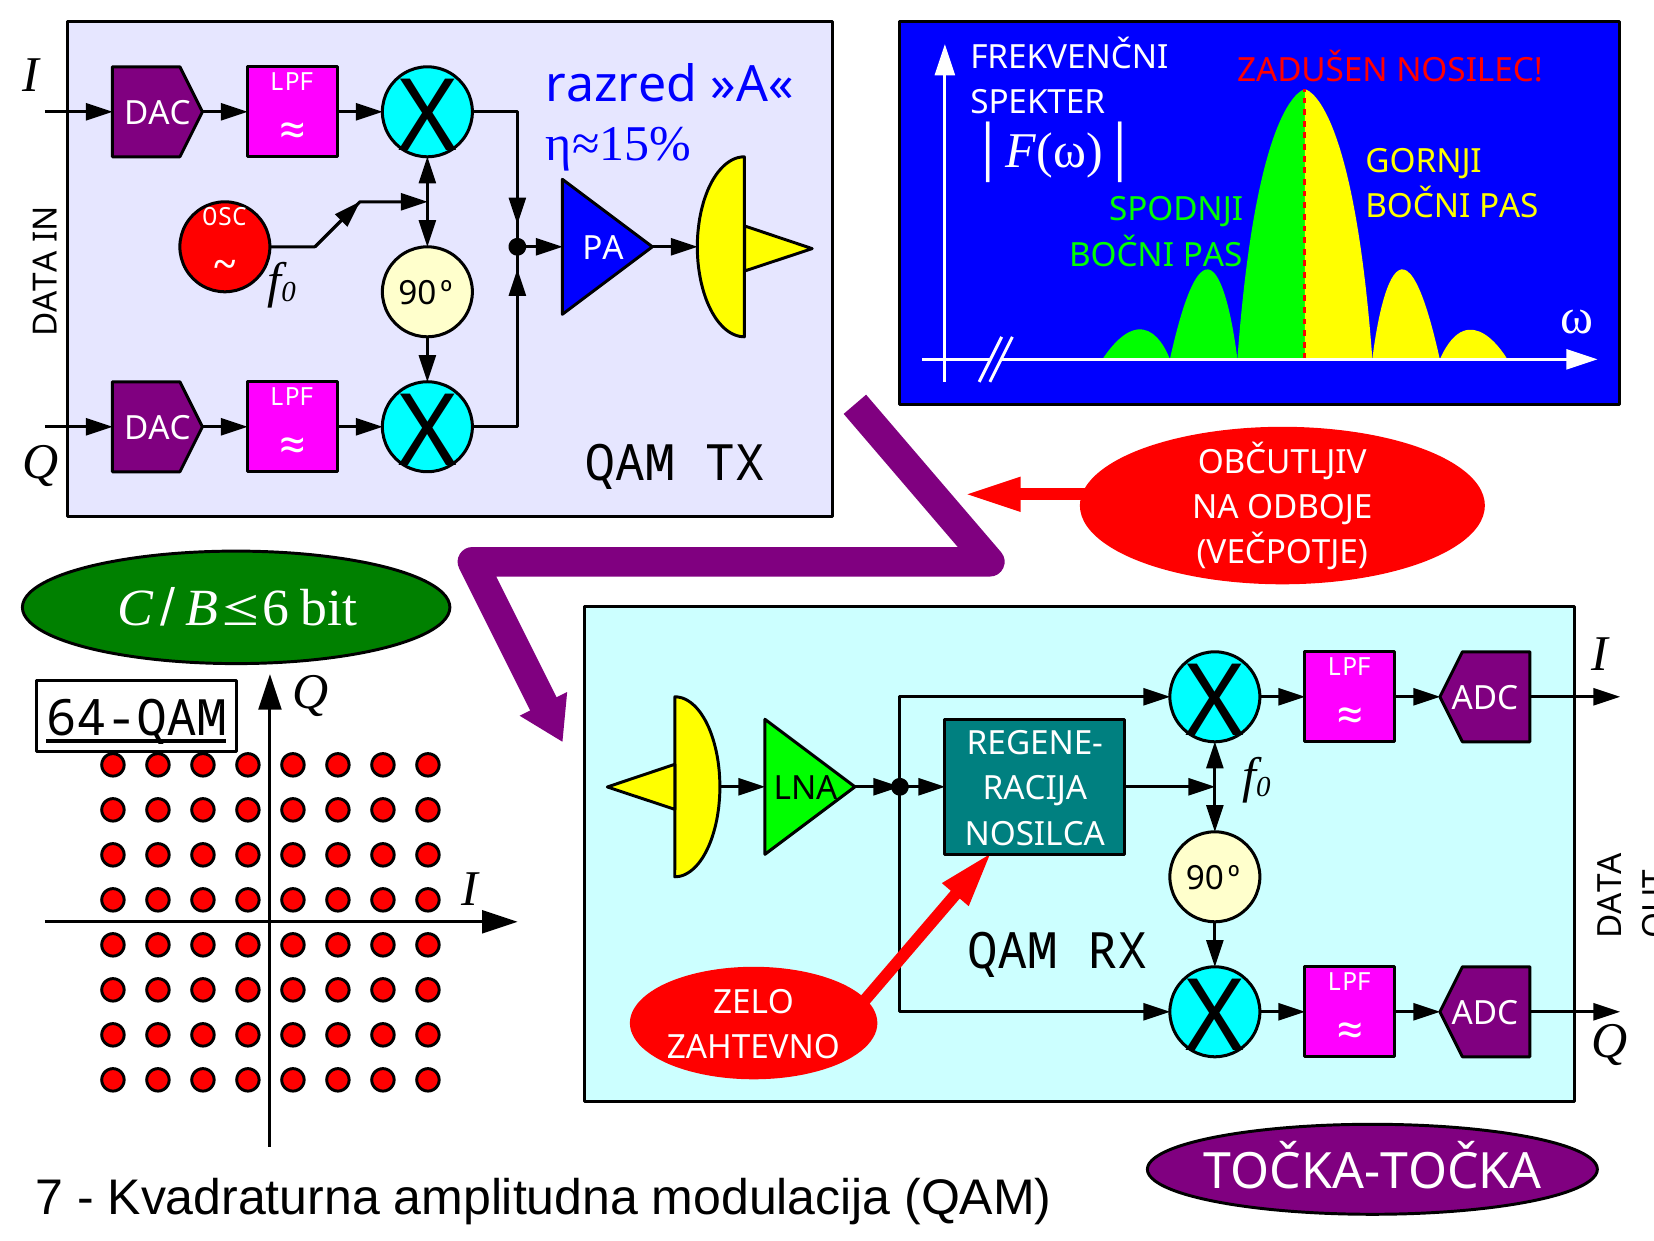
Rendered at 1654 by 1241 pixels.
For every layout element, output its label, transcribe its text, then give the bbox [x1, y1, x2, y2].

text_box [371, 843, 395, 867]
text_box [236, 888, 260, 912]
text_box [281, 933, 305, 957]
text_box [371, 888, 395, 912]
text_box DATA OUT [1585, 780, 1626, 939]
text_box [191, 843, 215, 867]
text_box [236, 843, 260, 867]
text_box [146, 1068, 170, 1092]
text_box ZADUŠEN NOSILEC! [1237, 45, 1568, 86]
text_box [191, 753, 215, 777]
text_box Q [292, 663, 338, 720]
text_box [191, 888, 215, 912]
text_box [101, 753, 125, 777]
text_box [371, 1023, 395, 1047]
text_box razred »A« η≈15% [545, 47, 816, 169]
text_box [1216, 698, 1575, 1011]
text_box PA [562, 179, 652, 315]
text_box DAC [112, 381, 203, 472]
text_box [191, 933, 215, 957]
text_box GORNJI BOČNI PAS [1365, 136, 1546, 217]
text_box [67, 21, 833, 517]
text_box [281, 1068, 305, 1092]
text_box [236, 978, 260, 1002]
text_box [236, 753, 260, 777]
text_box [326, 888, 350, 912]
text_box 64-QAM [36, 680, 237, 734]
text_box I Q [22, 46, 68, 493]
text_box X [1191, 1020, 1239, 1057]
text_box [584, 606, 1575, 1102]
text_box [326, 933, 350, 957]
text_box 7 - Kvadraturna amplitudna modulacija (QAM) [35, 1169, 1069, 1226]
text_box X [382, 66, 473, 148]
text_box DATA IN [21, 201, 62, 337]
text_box [416, 933, 440, 957]
text_box ADC [1439, 966, 1530, 1057]
text_box [146, 933, 170, 957]
text_box [191, 978, 215, 1002]
text_box [22, 551, 450, 664]
text_box OSC ~ [179, 201, 270, 292]
text_box [101, 1023, 125, 1047]
text_box X [403, 120, 452, 157]
text_box [416, 888, 440, 912]
text_box [428, 113, 516, 425]
text_box X [1169, 651, 1260, 733]
text_box [236, 933, 260, 957]
text_box [191, 1068, 215, 1092]
text_box [191, 1023, 215, 1047]
text_box LPF ≈ [247, 381, 338, 472]
text_box [901, 788, 1214, 1011]
text_box [416, 843, 440, 867]
text_box [901, 788, 987, 947]
text_box [146, 888, 170, 912]
text_box f0 [1242, 747, 1310, 820]
text_box X [1169, 966, 1260, 1048]
text_box OBČUTLJIV NA ODBOJE (VEČPOTJE) [1079, 426, 1485, 585]
text_box [371, 933, 395, 957]
text_box I Q [1591, 626, 1630, 1073]
text_box [236, 798, 260, 822]
text_box [281, 843, 305, 867]
text_box [191, 798, 215, 822]
text_box QAM TX [584, 426, 790, 483]
text_box [101, 843, 125, 867]
text_box LPF ≈ [1304, 966, 1395, 1057]
text_box 90º [382, 246, 473, 337]
text_box X [382, 381, 473, 463]
text_box 90º [1169, 831, 1260, 922]
text_box [326, 798, 350, 822]
text_box REGENE- RACIJA NOSILCA [944, 719, 1125, 855]
text_box [101, 798, 125, 822]
text_box [416, 1068, 440, 1092]
text_box [101, 1068, 125, 1092]
text_box [281, 978, 305, 1002]
text_box [281, 798, 305, 822]
text_box [101, 888, 125, 912]
text_box [236, 1023, 260, 1047]
text_box X [1191, 705, 1239, 742]
text_box [146, 843, 170, 867]
text_box [146, 798, 170, 822]
text_box [146, 1023, 170, 1047]
text_box I [461, 860, 507, 917]
text_box [101, 933, 125, 957]
text_box [326, 1068, 350, 1092]
text_box [899, 21, 1620, 405]
text_box [371, 978, 395, 1002]
text_box [281, 1023, 305, 1047]
text_box [146, 753, 170, 777]
text_box [68, 113, 426, 426]
text_box f0 [267, 252, 321, 325]
text_box [416, 798, 440, 822]
text_box FREKVENČNI SPEKTER │F(ω)│ [970, 32, 1178, 174]
text_box ω [1560, 289, 1606, 357]
text_box [416, 753, 440, 777]
text_box [326, 1023, 350, 1047]
text_box [326, 753, 350, 777]
text_box [326, 978, 350, 1002]
text_box [281, 888, 305, 912]
text_box LPF ≈ [1304, 651, 1395, 742]
text_box [236, 1068, 260, 1092]
text_box SPODNJI BOČNI PAS [1069, 185, 1272, 266]
text_box [416, 1023, 440, 1047]
text_box [371, 798, 395, 822]
chart [104, 577, 373, 638]
text_box LPF ≈ [247, 66, 338, 157]
text_box ADC [1439, 651, 1530, 742]
text_box [326, 843, 350, 867]
text_box [371, 1068, 395, 1092]
text_box ZELO ZAHTEVNO [629, 966, 878, 1080]
text_box X [403, 435, 452, 472]
text_box QAM RX [967, 914, 1170, 967]
text_box [901, 698, 1214, 786]
text_box TOČKA-TOČKA [1147, 1124, 1598, 1215]
text_box [101, 978, 125, 1002]
text_box [416, 978, 440, 1002]
text_box [371, 753, 395, 777]
text_box [281, 753, 305, 777]
text_box LNA [764, 719, 855, 855]
text_box [146, 978, 170, 1002]
text_box DAC [112, 66, 203, 157]
